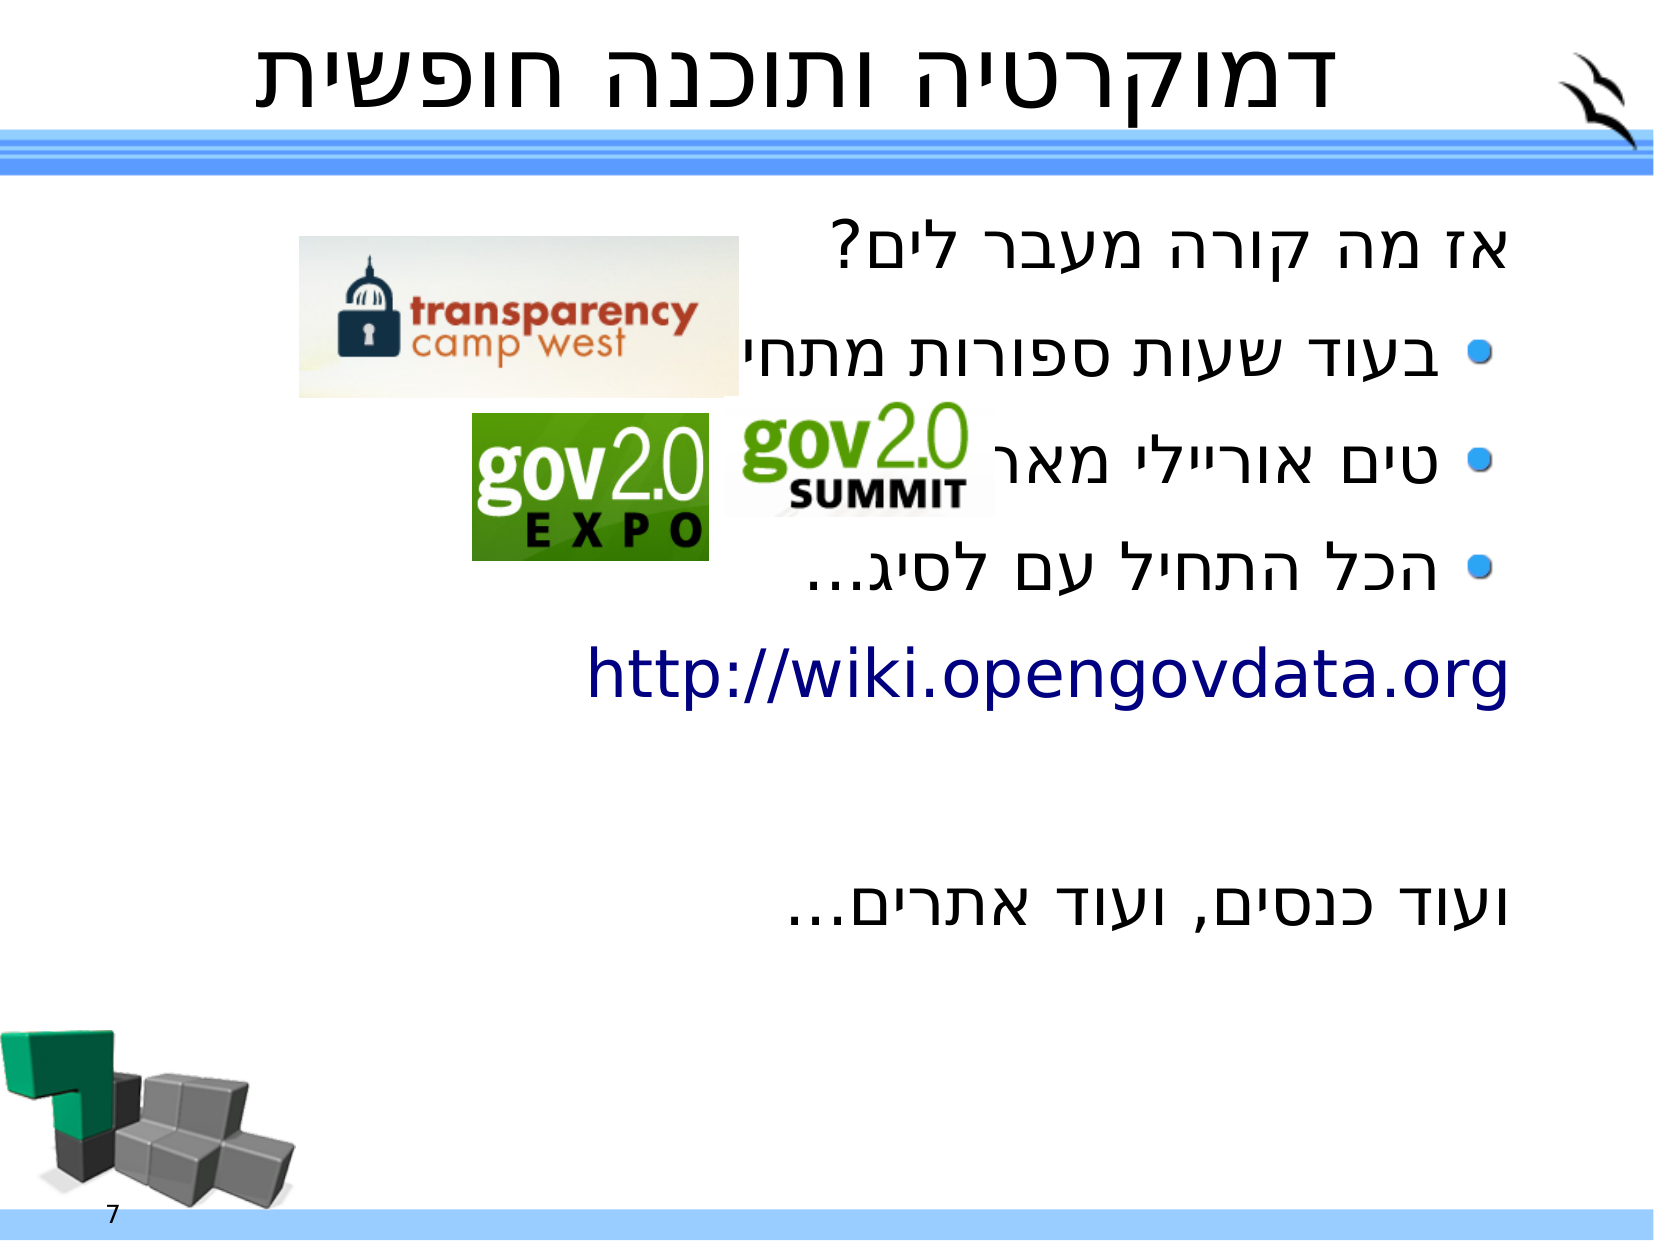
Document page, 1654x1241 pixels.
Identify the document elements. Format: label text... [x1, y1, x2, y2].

picture [299, 236, 995, 517]
picture [0, 1030, 296, 1211]
picture [472, 413, 709, 562]
title דמוקרטיה ותוכנה חופשית [92, 19, 1505, 126]
picture [0, 47, 1654, 180]
list אז מה קורה מעבר לים? בעוד שעות ספורות מתחיל טים אוריילי מארגן הכל התחיל עם לסיג... http://wiki.opengovdata.org ועוד כנסים, ועוד אתרים... [118, 206, 1531, 1162]
